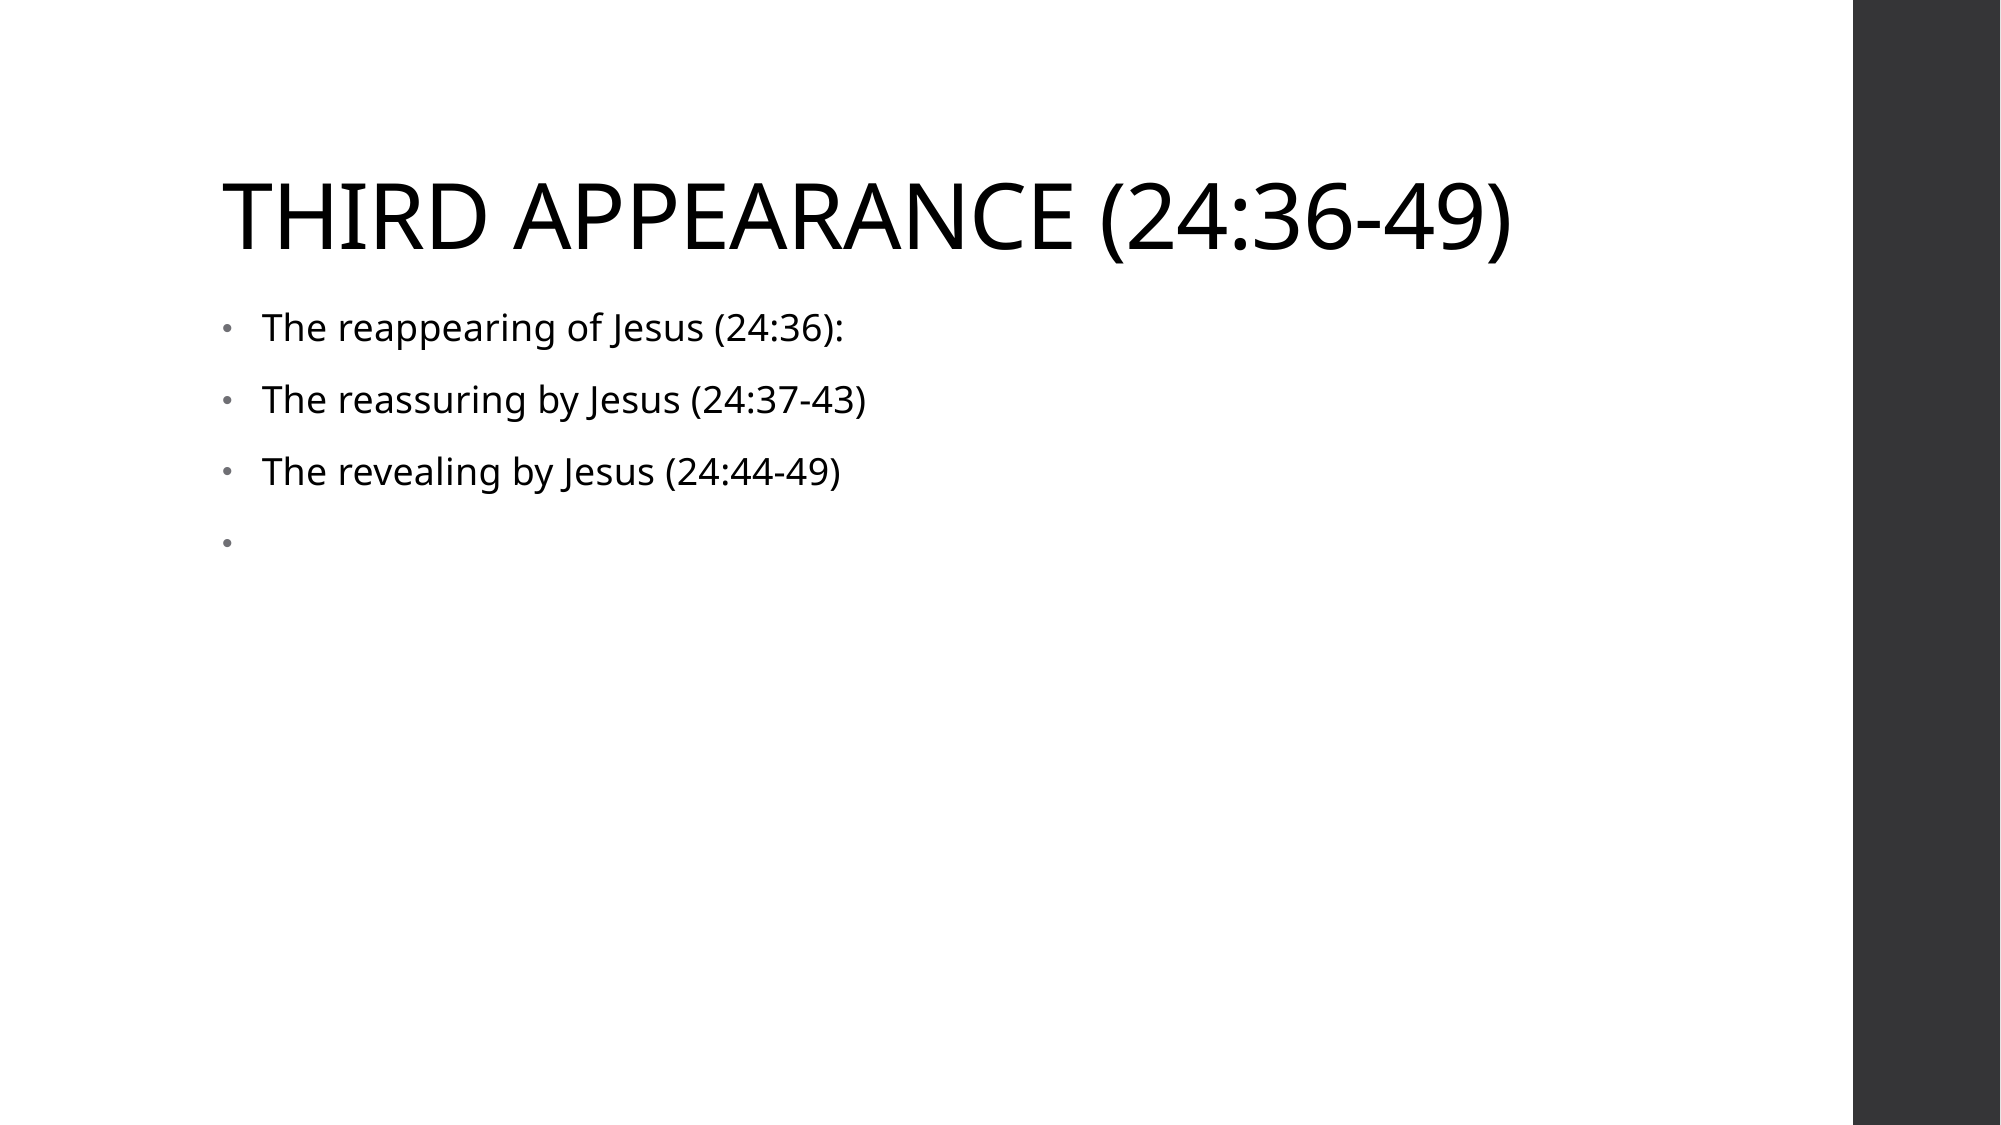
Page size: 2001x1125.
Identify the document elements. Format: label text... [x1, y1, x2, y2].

title THIRD APPEARANCE (24:36-49) [206, 60, 1797, 278]
list The reappearing of Jesus (24:36): The reassuring by Jesus (24:37-43) The revealing by Jesus (24:44-49) [206, 299, 1617, 1014]
